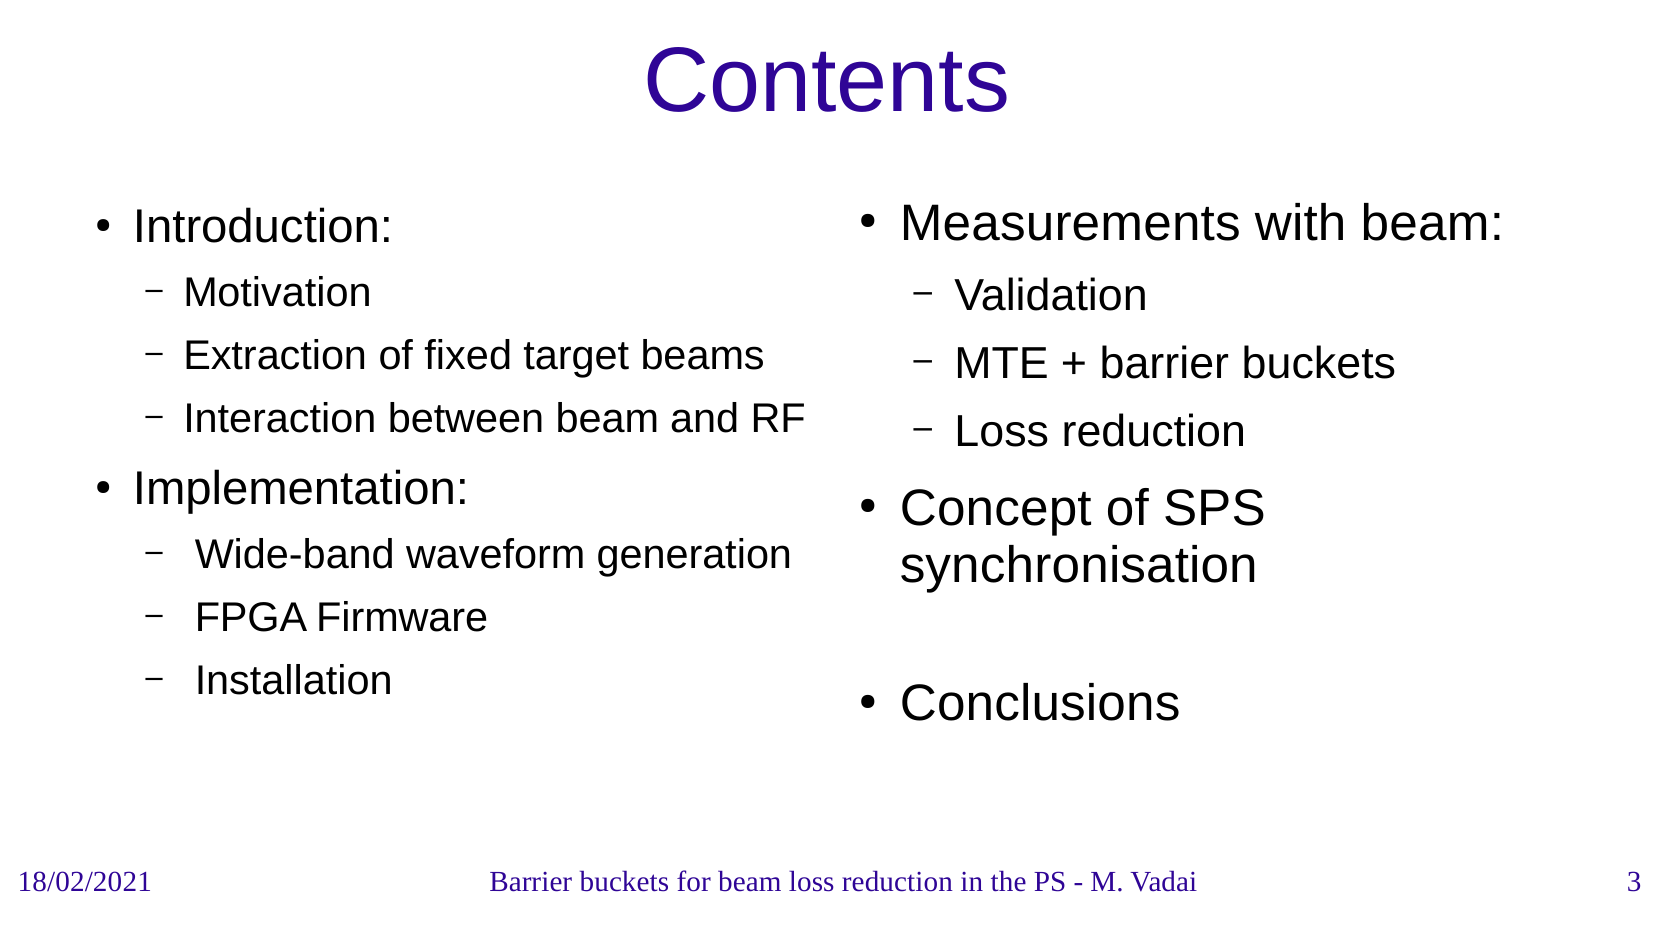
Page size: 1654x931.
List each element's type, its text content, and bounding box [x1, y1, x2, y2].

list Introduction: Motivation Extraction of fixed target beams Interaction between beam and RF Implementation: Wide-band waveform generation FPGA Firmware Installation [82, 199, 809, 721]
list Measurements with beam: Validation MTE + barrier buckets Loss reduction Concept of SPS synchronisation Conclusions [845, 193, 1572, 734]
title Contents [82, 1, 1571, 157]
